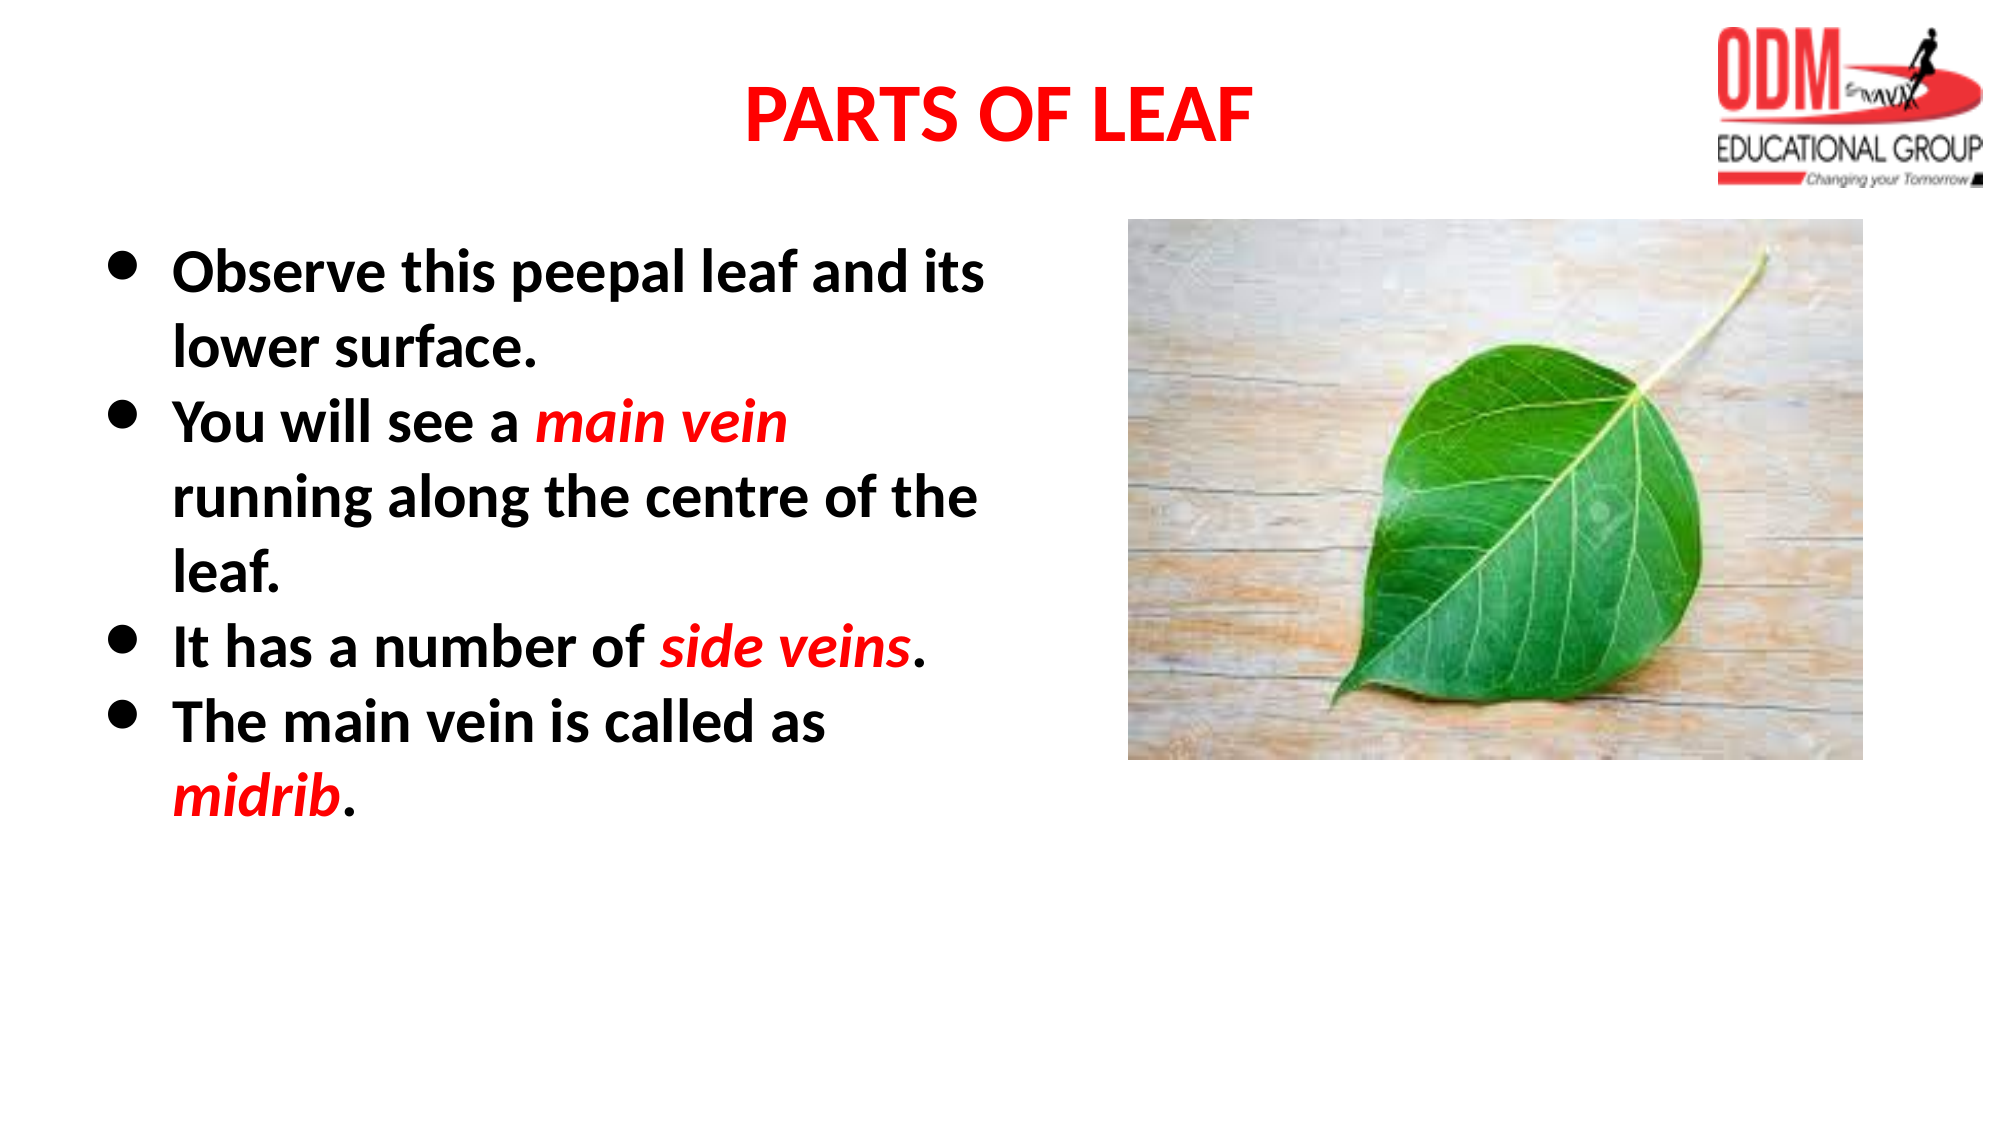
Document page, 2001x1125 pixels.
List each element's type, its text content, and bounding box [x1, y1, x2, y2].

title PARTS OF LEAF [137, 48, 1718, 181]
picture [1128, 219, 1863, 760]
text_box Observe this peepal leaf and its lower surface. You will see a main vein running along the centre of the leaf. It has a number of side veins. The main vein is called as midrib. [82, 214, 1018, 995]
picture [1718, 27, 1983, 188]
